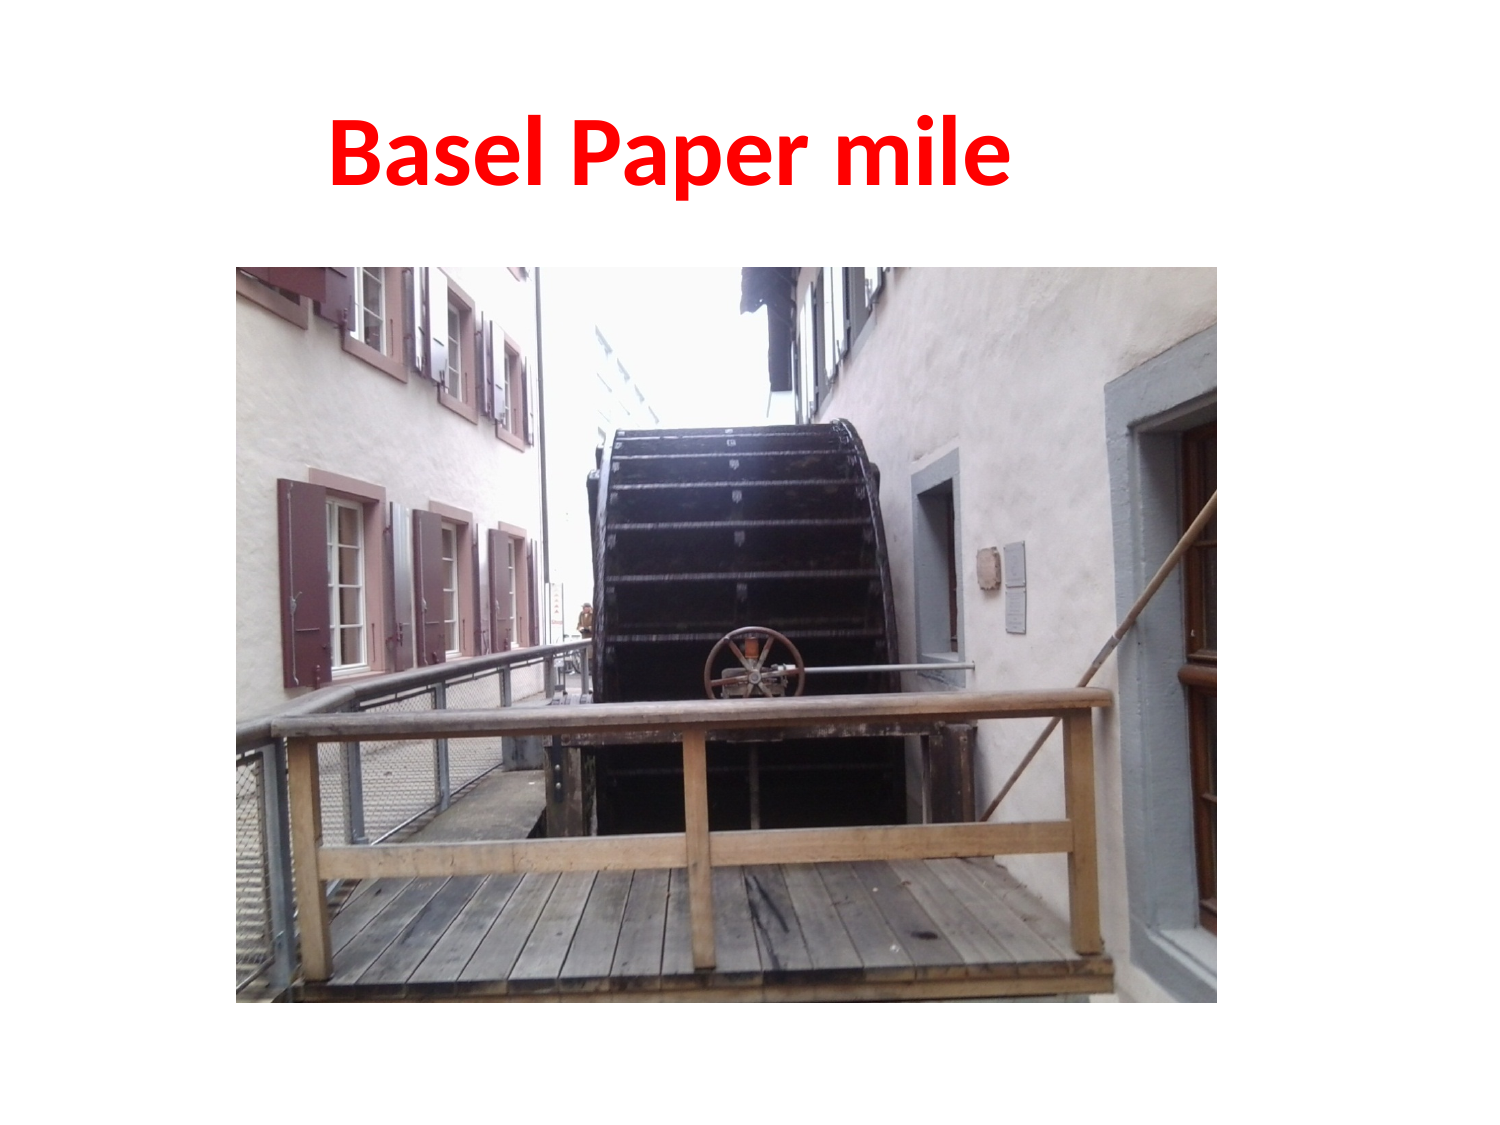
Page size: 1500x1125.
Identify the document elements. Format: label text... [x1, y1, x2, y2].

picture [236, 267, 1217, 1003]
text_box Basel Paper mile [312, 78, 1140, 213]
